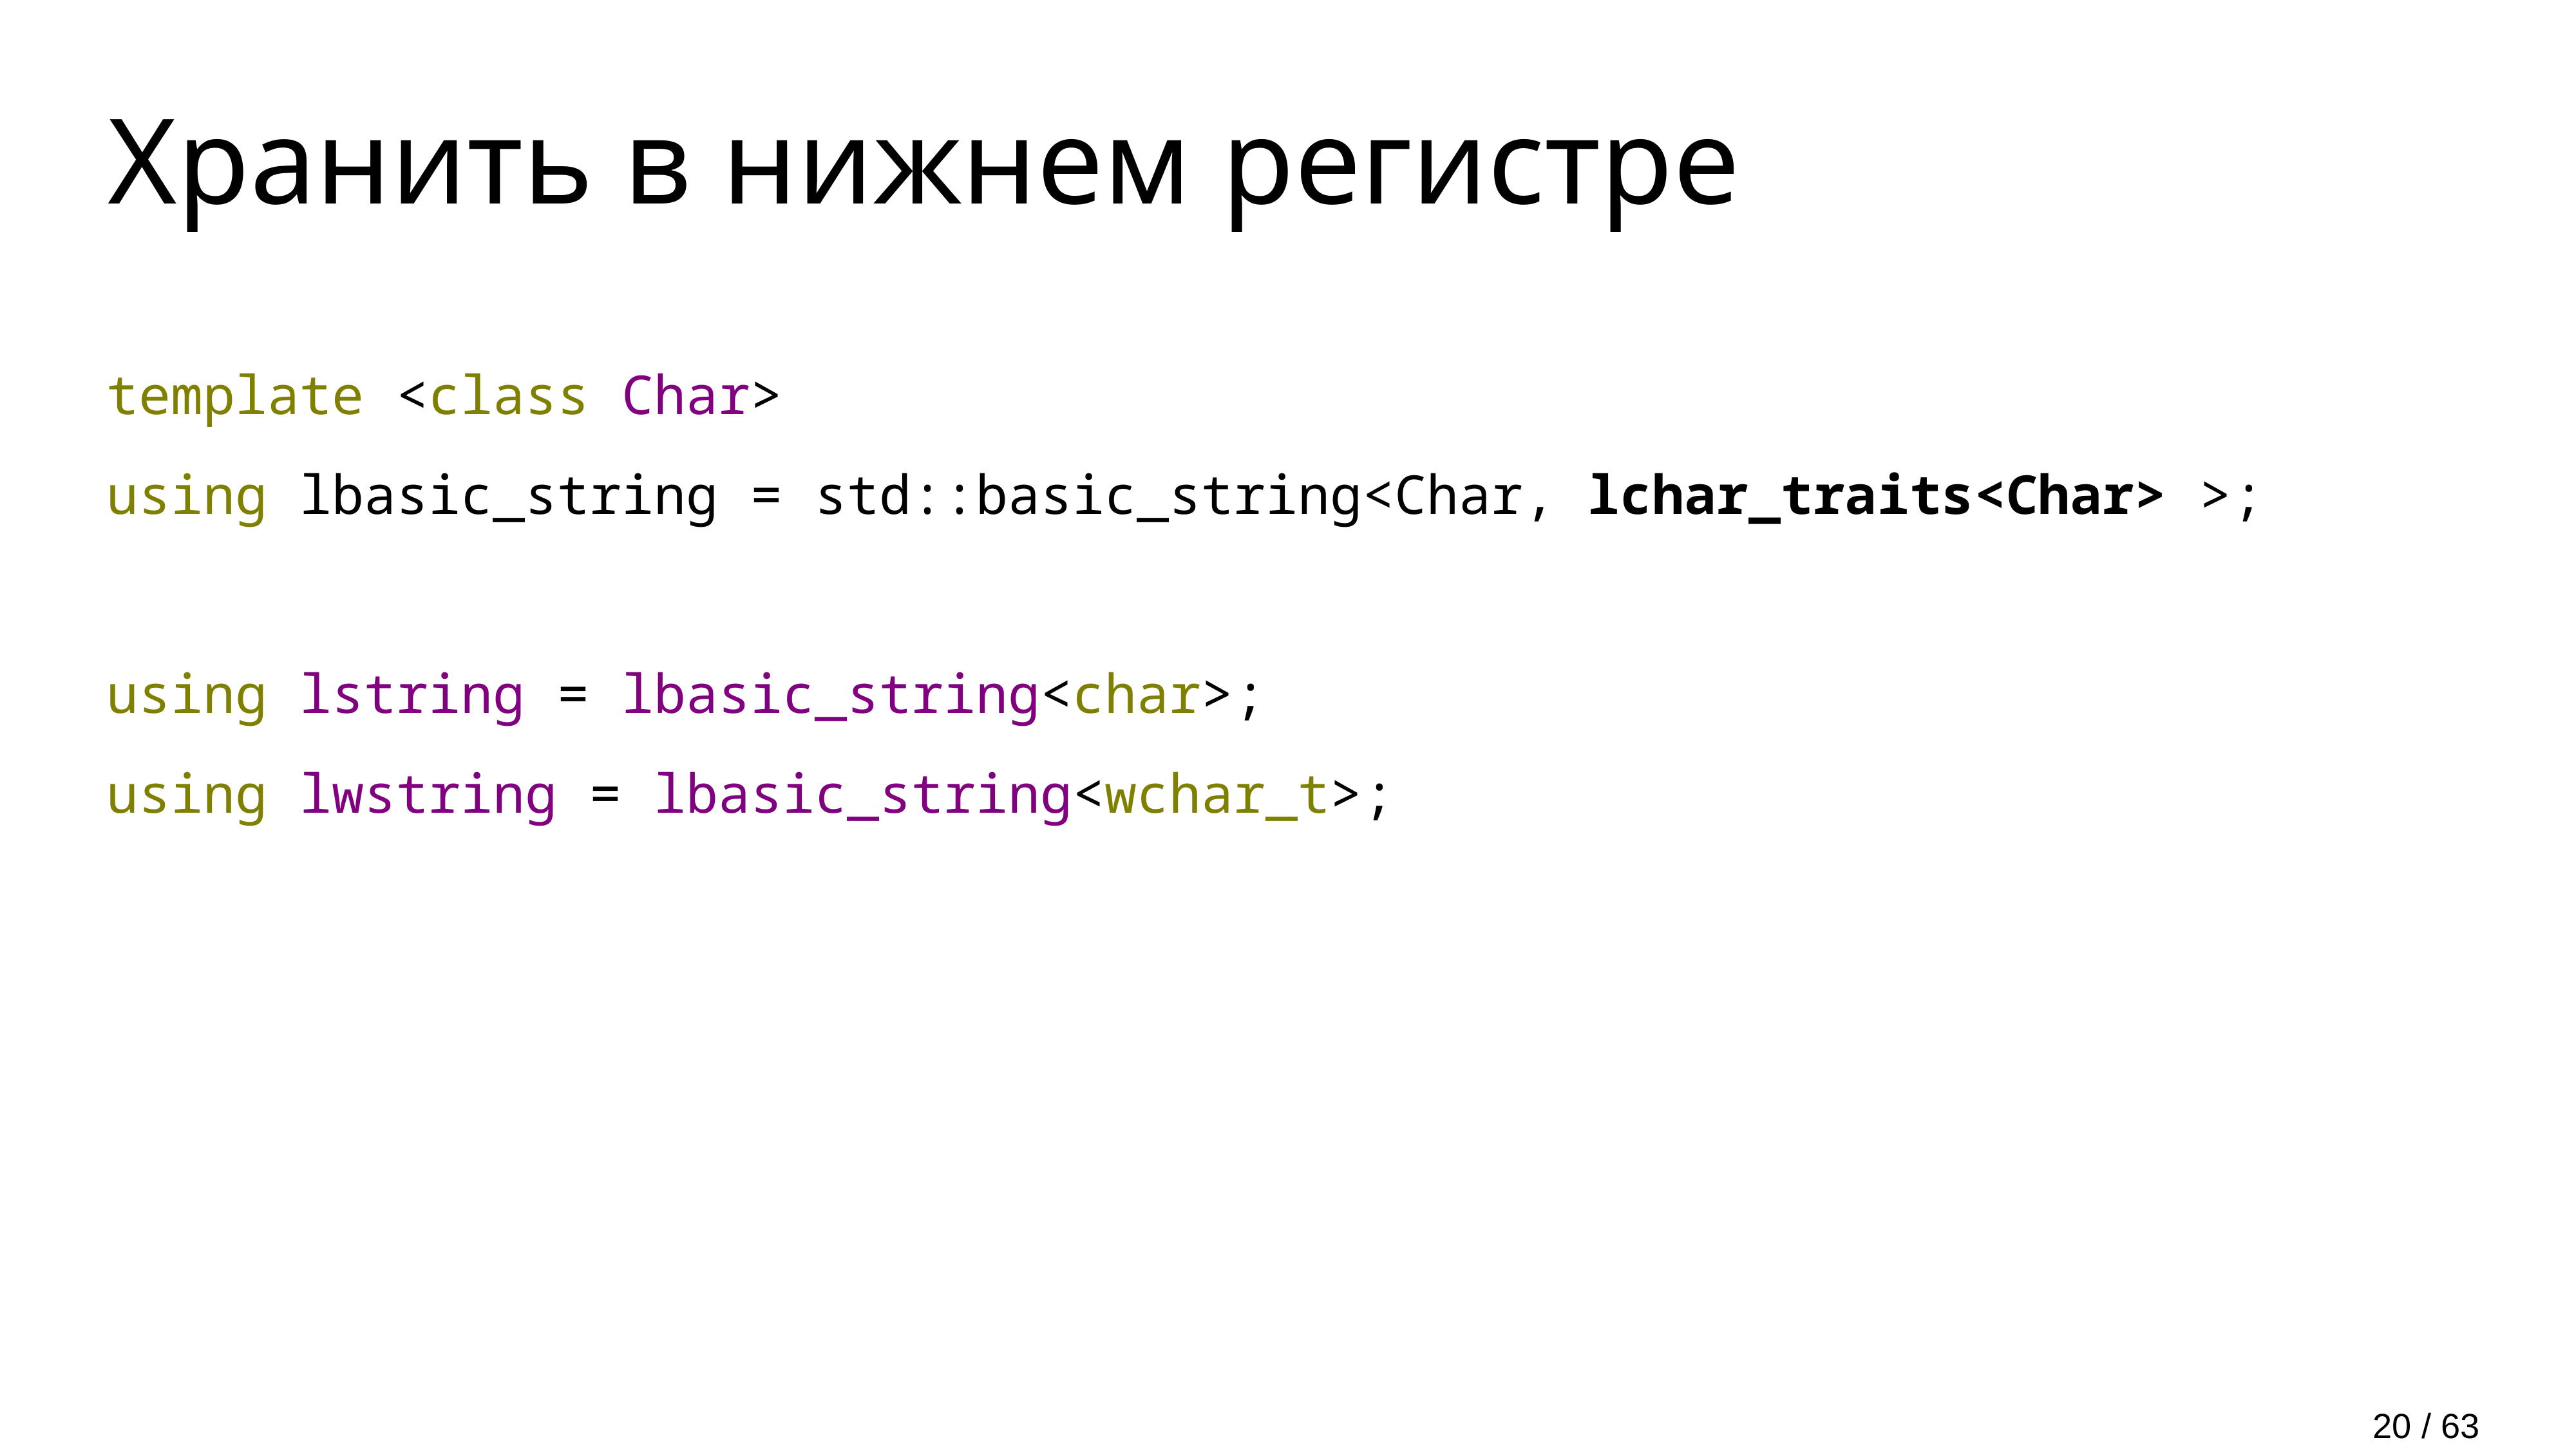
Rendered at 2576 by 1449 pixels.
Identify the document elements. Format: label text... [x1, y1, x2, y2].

title Хранить в нижнем регистре [108, 80, 2468, 242]
list template <class Char> using lbasic_string = std::basic_string<Char, lchar_traits<Char> >; using lstring = lbasic_string<char>; using lwstring = lbasic_string<wchar_t>; [0, 295, 2576, 1449]
text_box <number> / 63 [2363, 1402, 2576, 1449]
